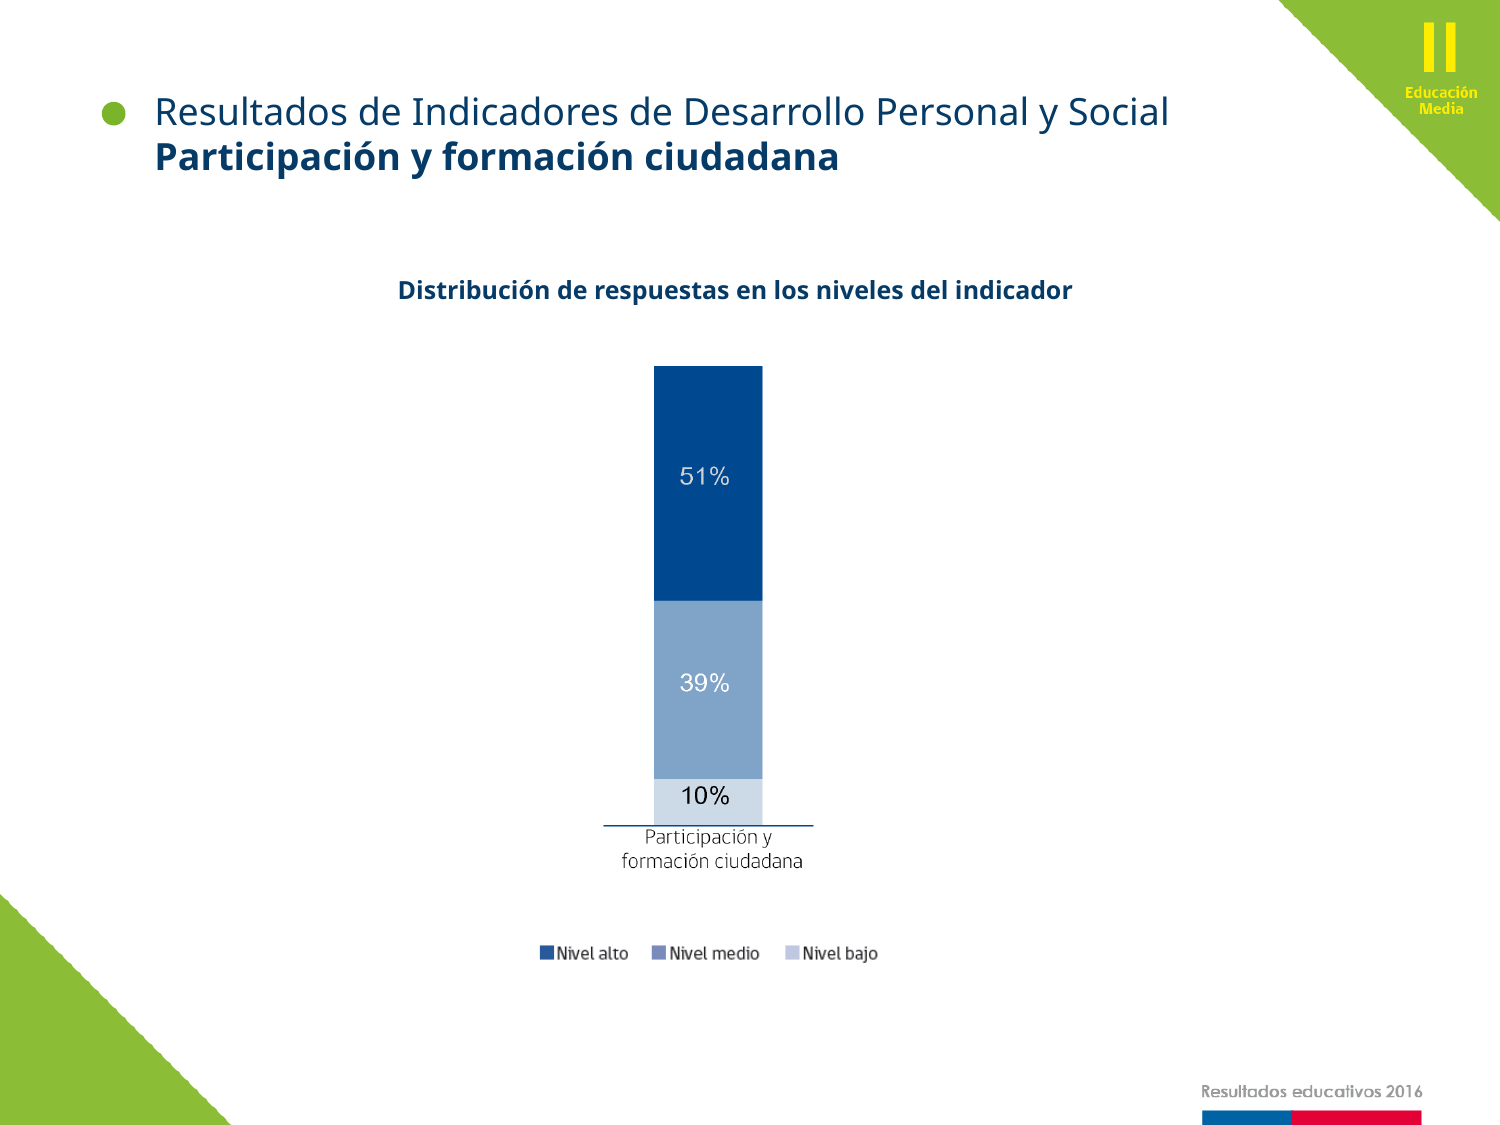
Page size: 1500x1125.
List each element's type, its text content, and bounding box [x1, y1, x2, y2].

picture [0, 0, 1500, 1125]
text_box Resultados de Indicadores de Desarrollo Personal y Social Participación y formación ciudadana [139, 80, 1235, 187]
text_box Distribución de respuestas en los niveles del indicador [287, 268, 1185, 313]
text_box [101, 101, 126, 126]
